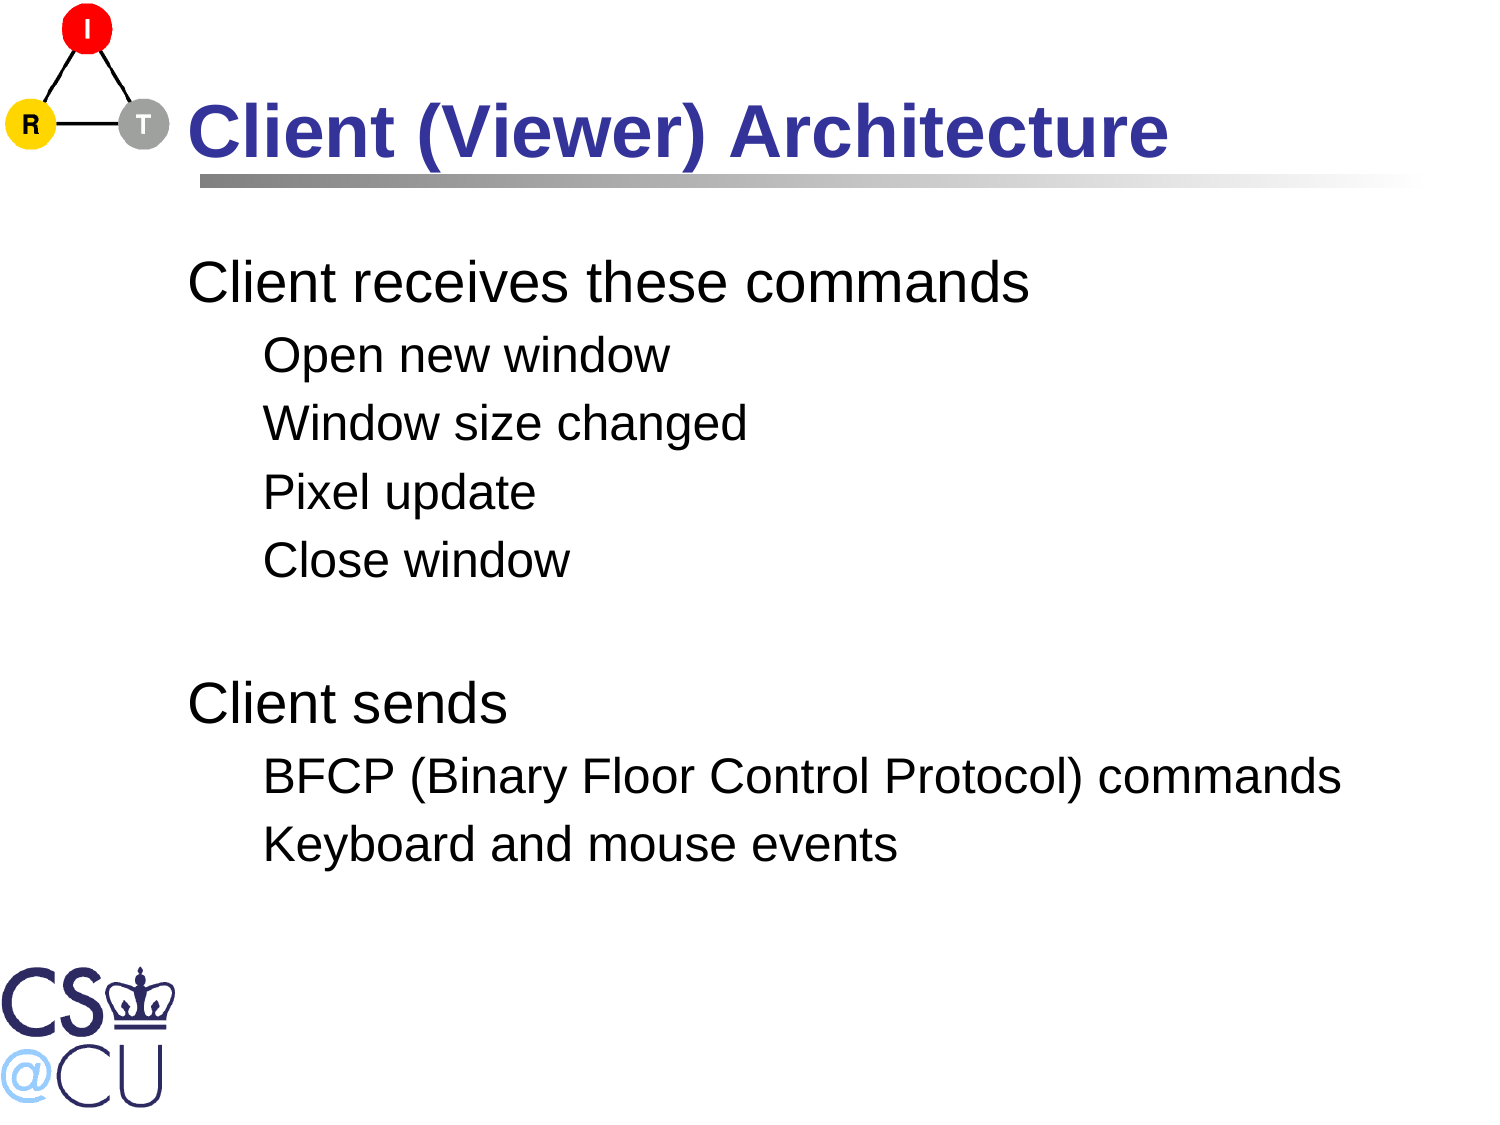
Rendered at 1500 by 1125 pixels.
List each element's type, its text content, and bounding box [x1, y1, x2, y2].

list Client receives these commands Open new window Window size changed Pixel update Close window Client sends BFCP (Binary Floor Control Protocol) commands Keyboard and mouse events [187, 249, 1463, 998]
picture [0, 949, 175, 1125]
title Client (Viewer) Architecture [187, 44, 1463, 218]
picture [0, 0, 173, 154]
